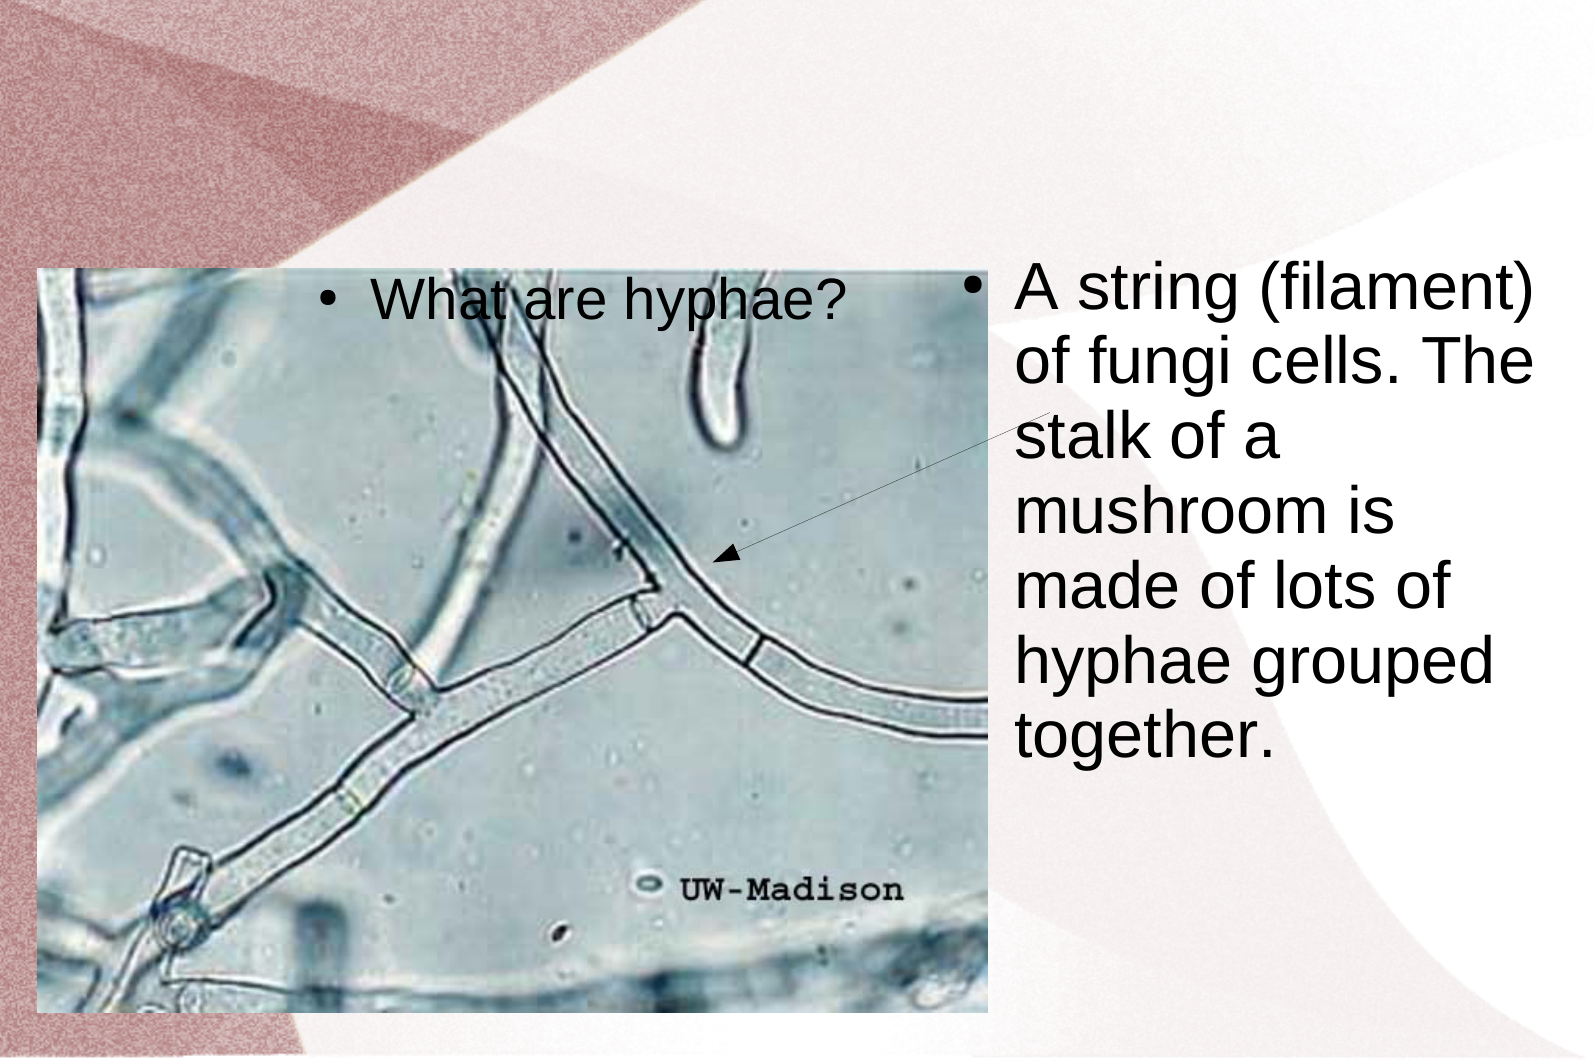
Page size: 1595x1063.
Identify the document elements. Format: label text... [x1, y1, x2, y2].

list What are hyphae? [300, 266, 901, 788]
picture [0, 0, 1595, 1063]
list A string (filament) of fungi cells. The stalk of a mushroom is made of lots of hyphae grouped together. [943, 248, 1544, 773]
